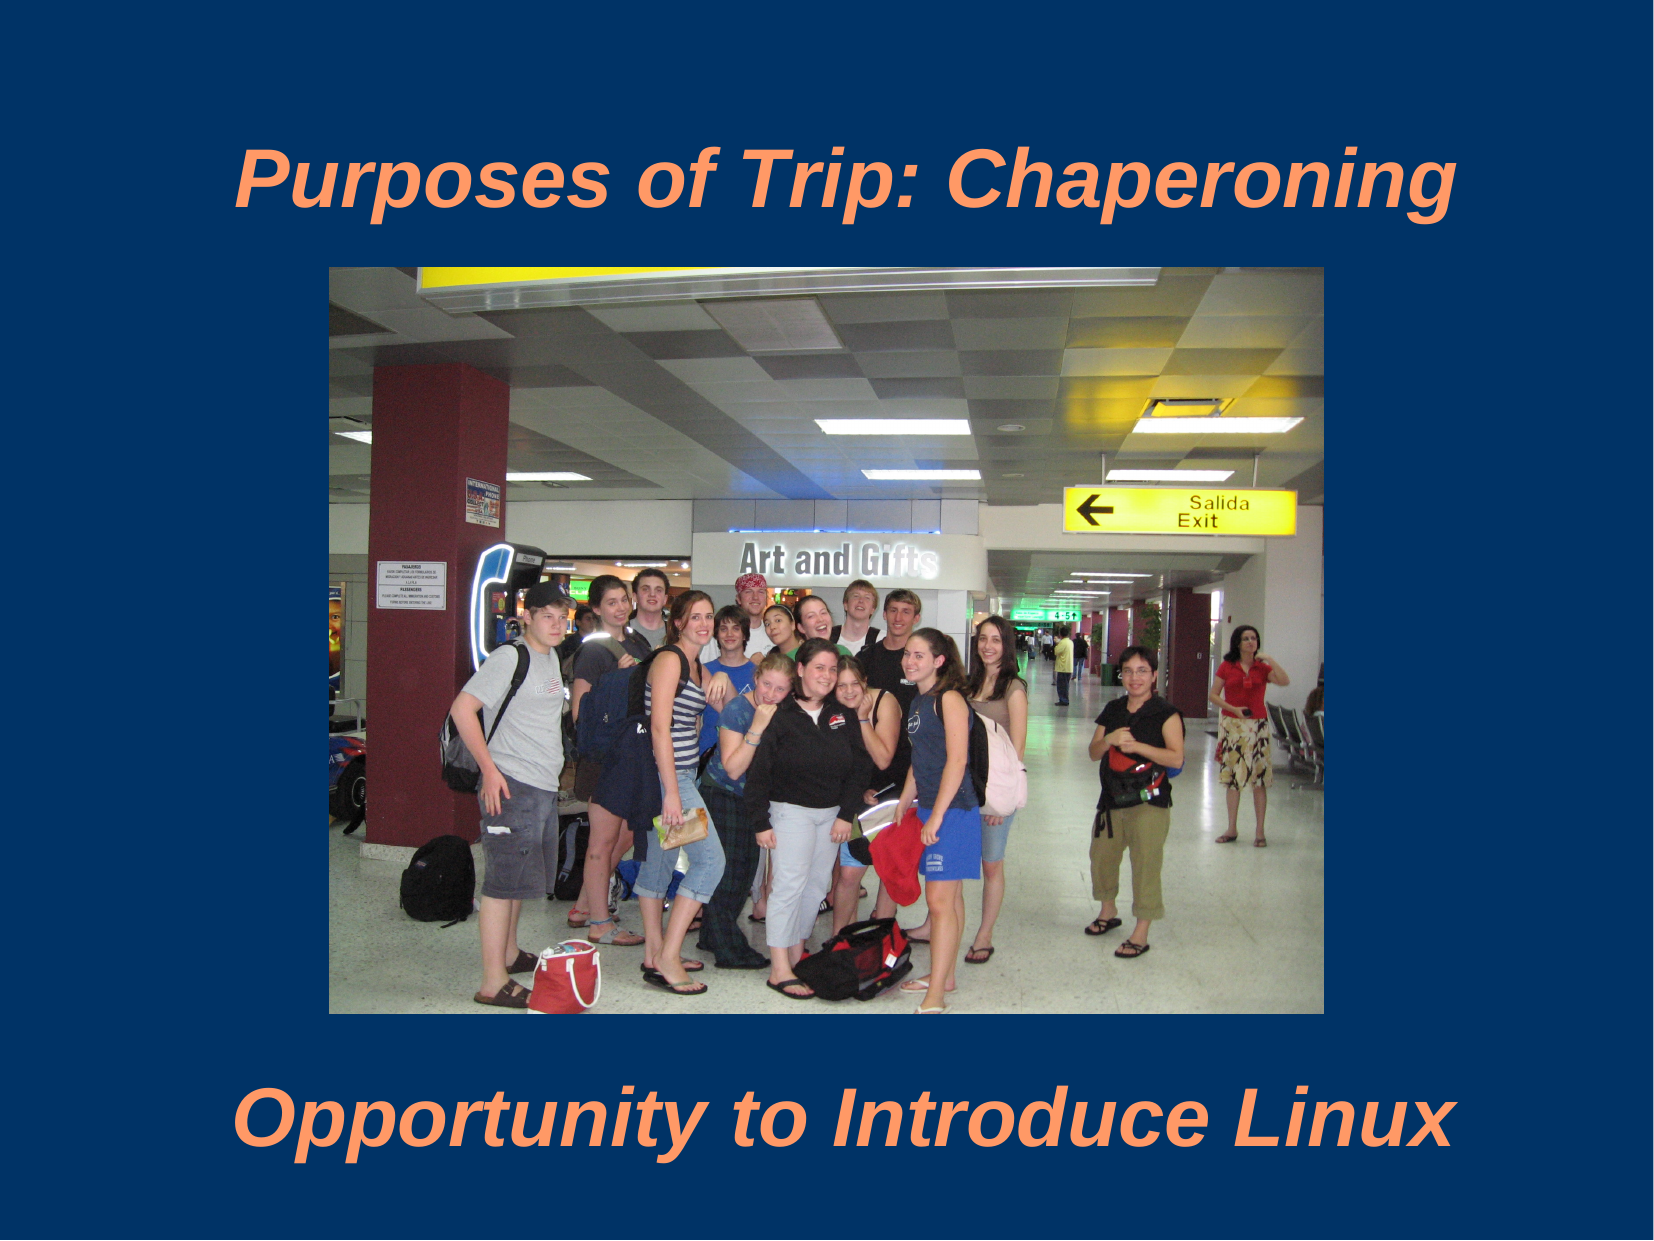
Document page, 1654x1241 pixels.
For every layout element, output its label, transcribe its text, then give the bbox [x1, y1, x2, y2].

title Opportunity to Introduce Linux [138, 1022, 1551, 1215]
title Purposes of Trip: Chaperoning [140, 82, 1553, 275]
picture [329, 267, 1324, 1014]
